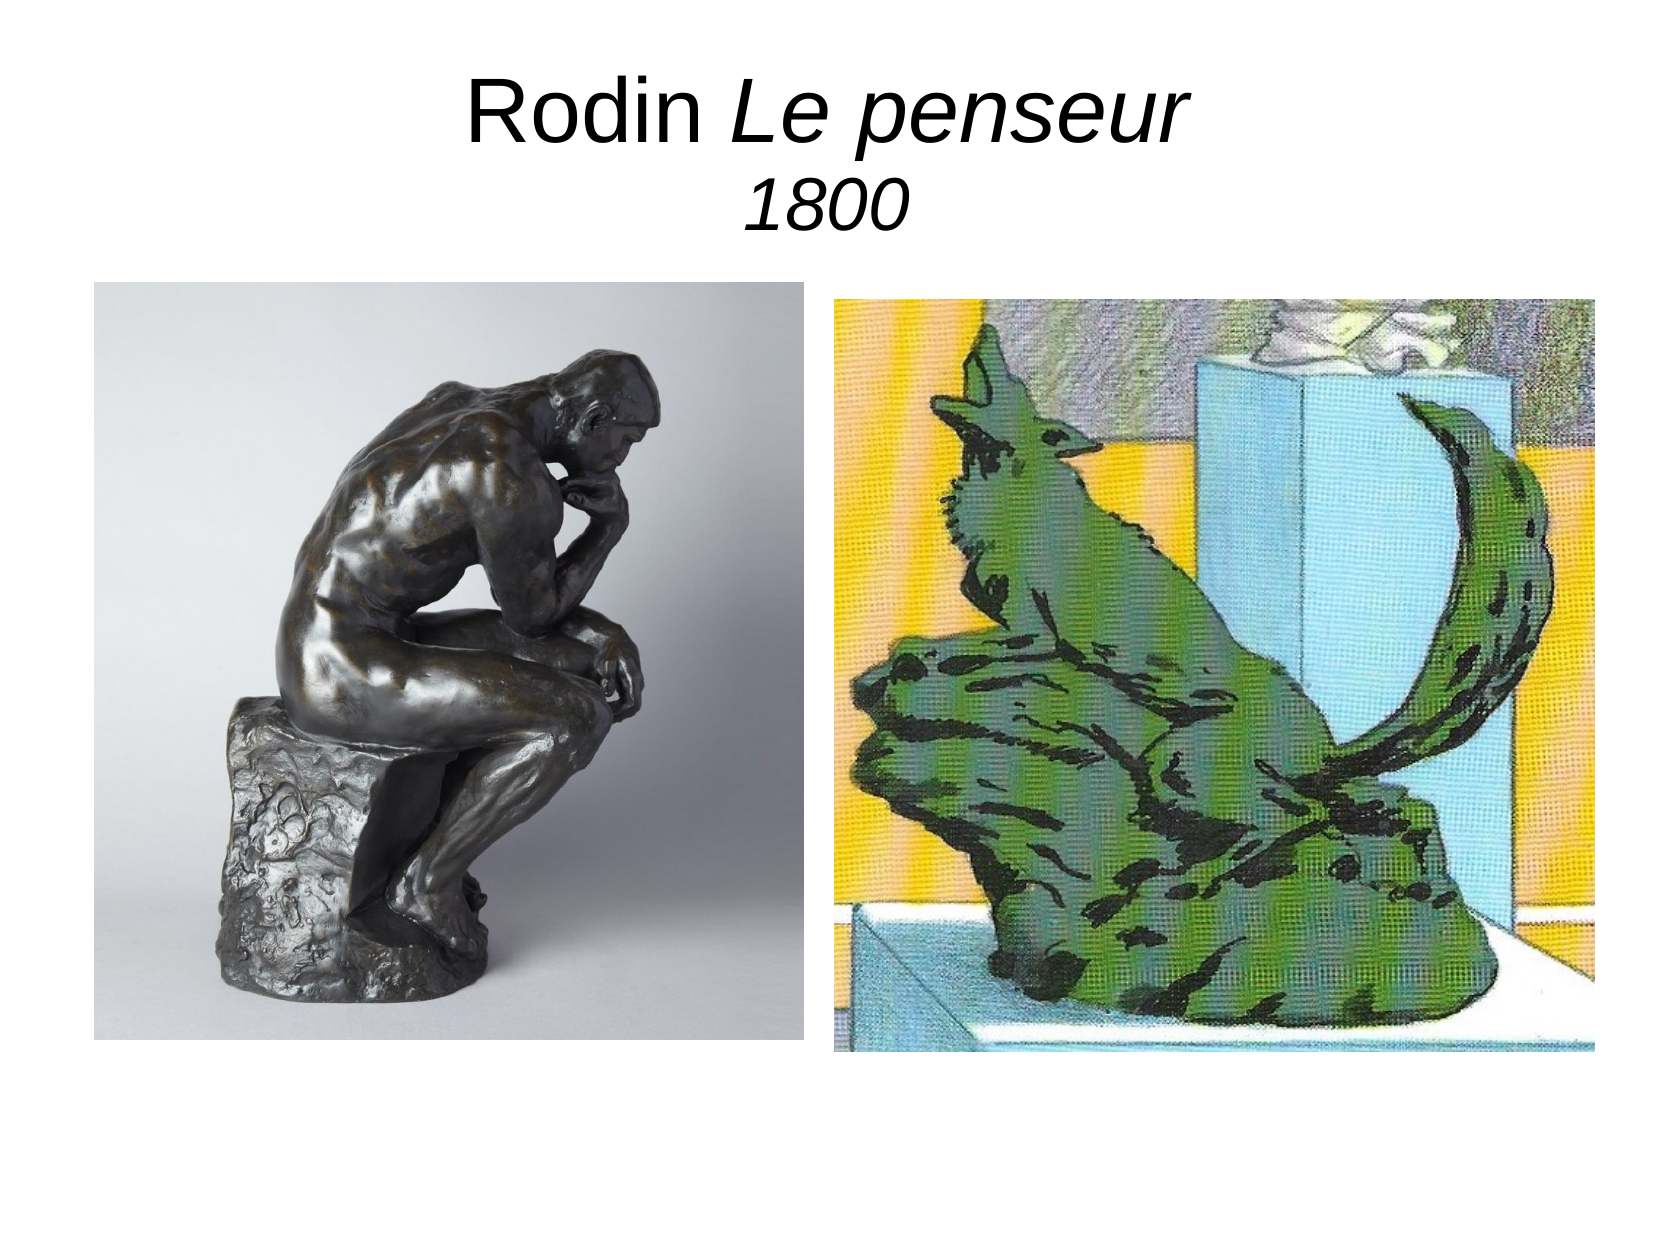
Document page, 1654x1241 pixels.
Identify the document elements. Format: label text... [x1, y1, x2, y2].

picture [834, 299, 1595, 1052]
title Rodin Le penseur 1800 [82, 49, 1571, 257]
picture [94, 282, 804, 1040]
